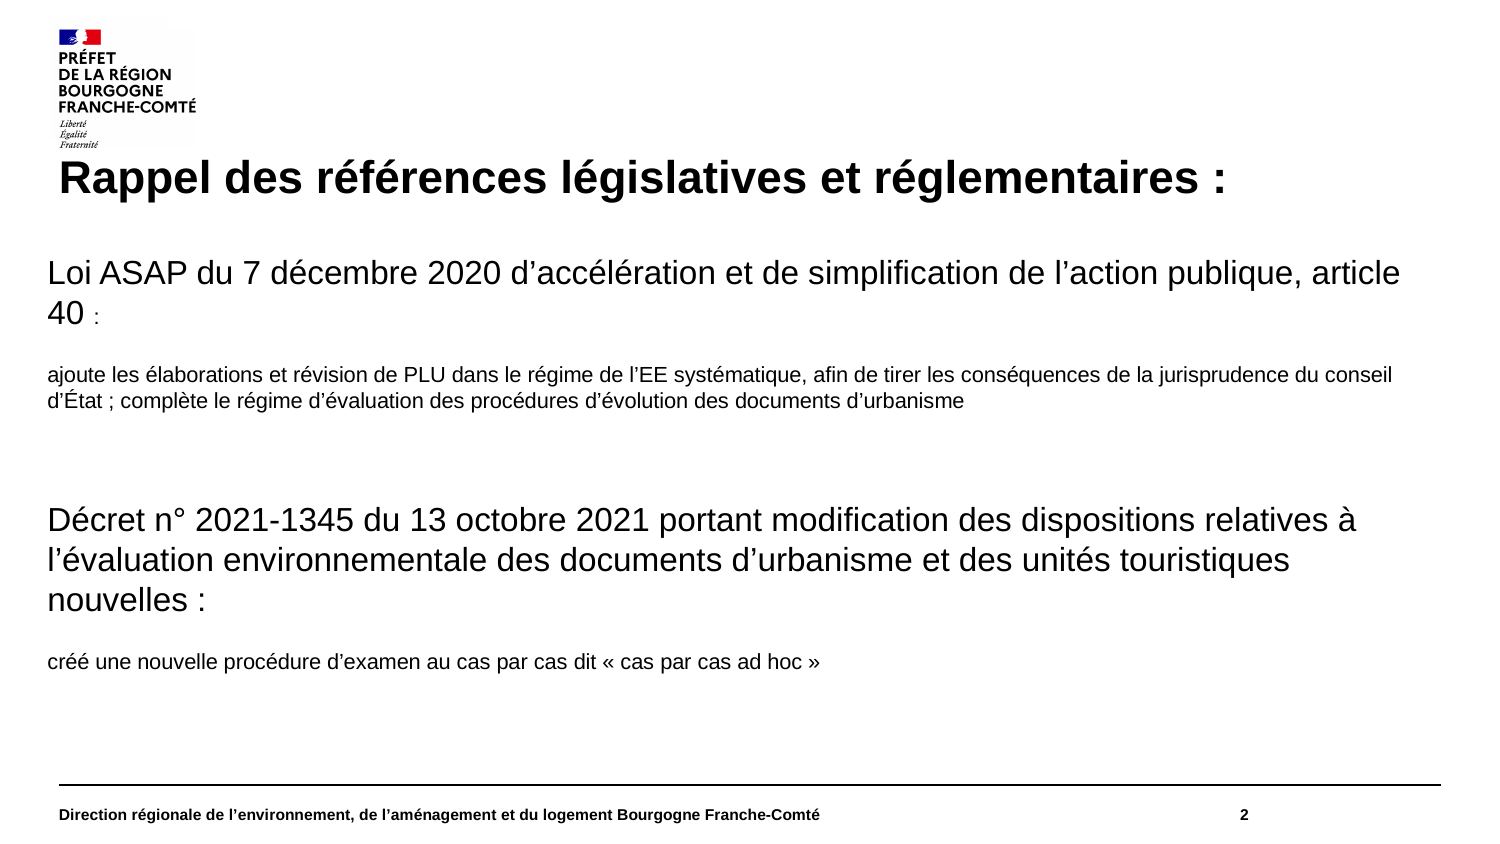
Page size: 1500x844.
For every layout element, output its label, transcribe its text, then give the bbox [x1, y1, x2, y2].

picture [50, 17, 196, 147]
title Rappel des références législatives et réglementaires : [59, 147, 1441, 266]
list Loi ASAP du 7 décembre 2020 d’accélération et de simplification de l’action publique, article 40 : ajoute les élaborations et révision de PLU dans le régime de l’EE systématique, afin de tirer les conséquences de la jurisprudence du conseil d’État ; complète le régime d’évaluation des procédures d’évolution des documents d’urbanisme Décret n° 2021-1345 du 13 octobre 2021 portant modification des dispositions relatives à l’évaluation environnementale des documents d’urbanisme et des unités touristiques nouvelles : créé une nouvelle procédure d’examen au cas par cas dit « cas par cas ad hoc » [47, 250, 1430, 674]
